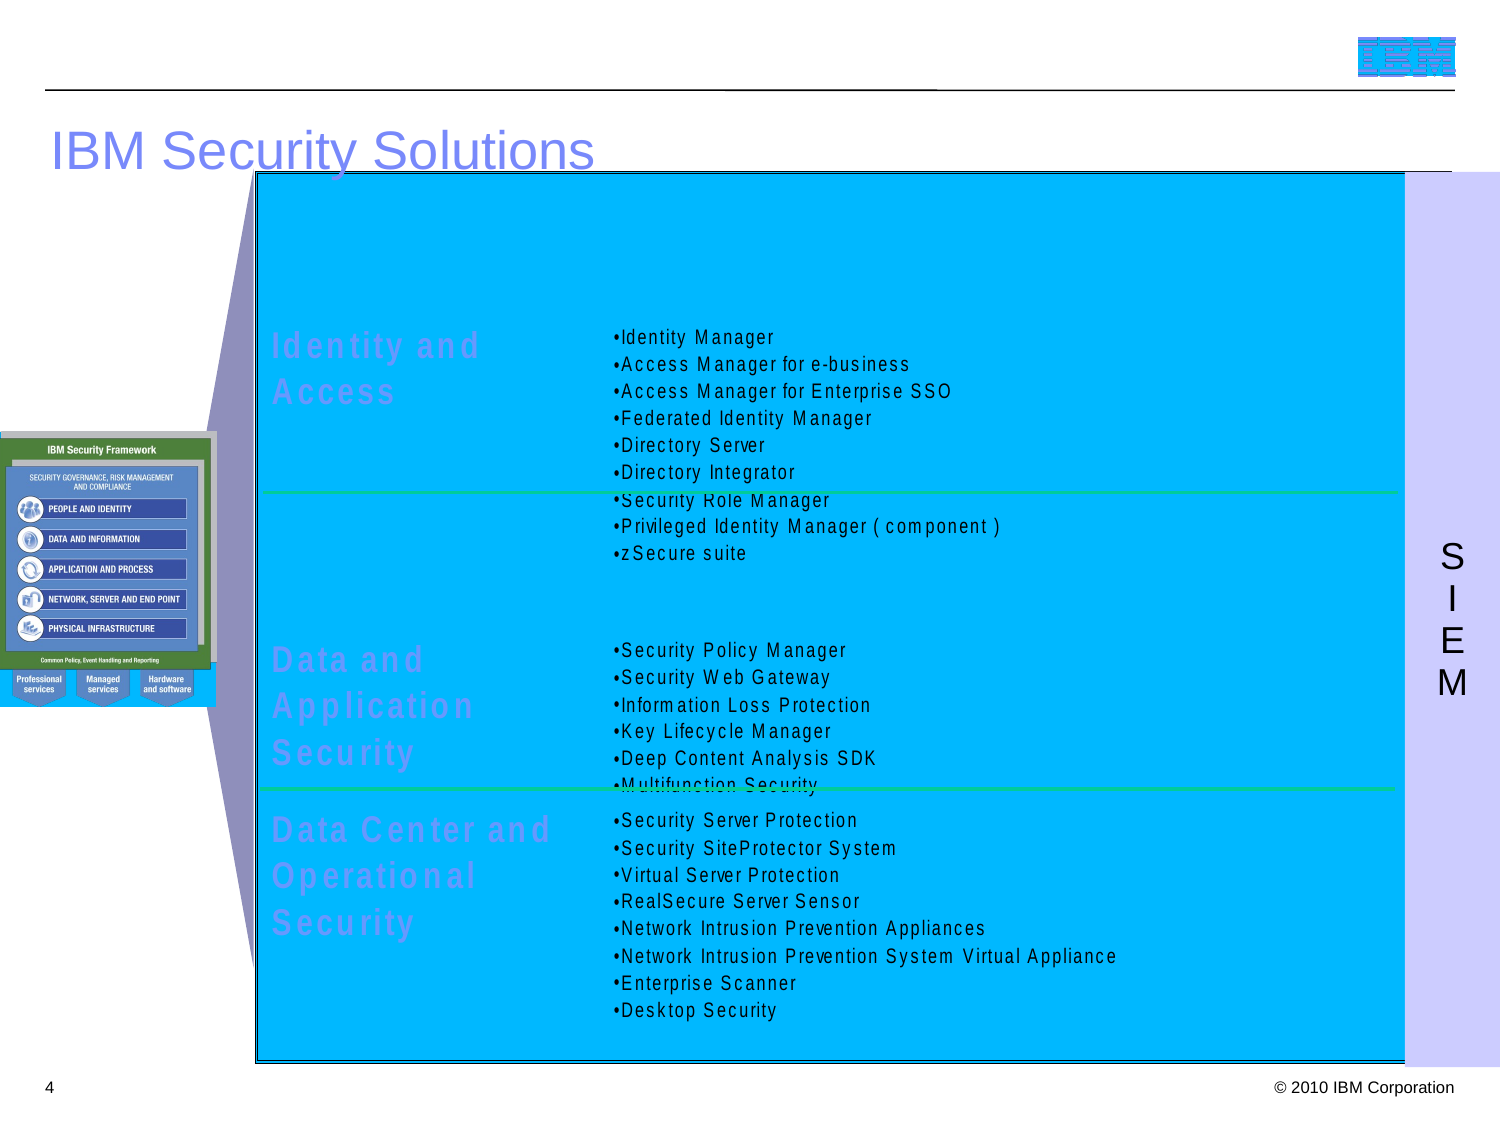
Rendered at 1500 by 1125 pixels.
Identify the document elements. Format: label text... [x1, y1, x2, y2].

text_box [206, 204, 254, 969]
chart [255, 171, 1404, 1064]
text_box S I E M [1404, 171, 1500, 1068]
picture [0, 431, 217, 707]
text_box IBM Security Solutions [35, 115, 1399, 204]
